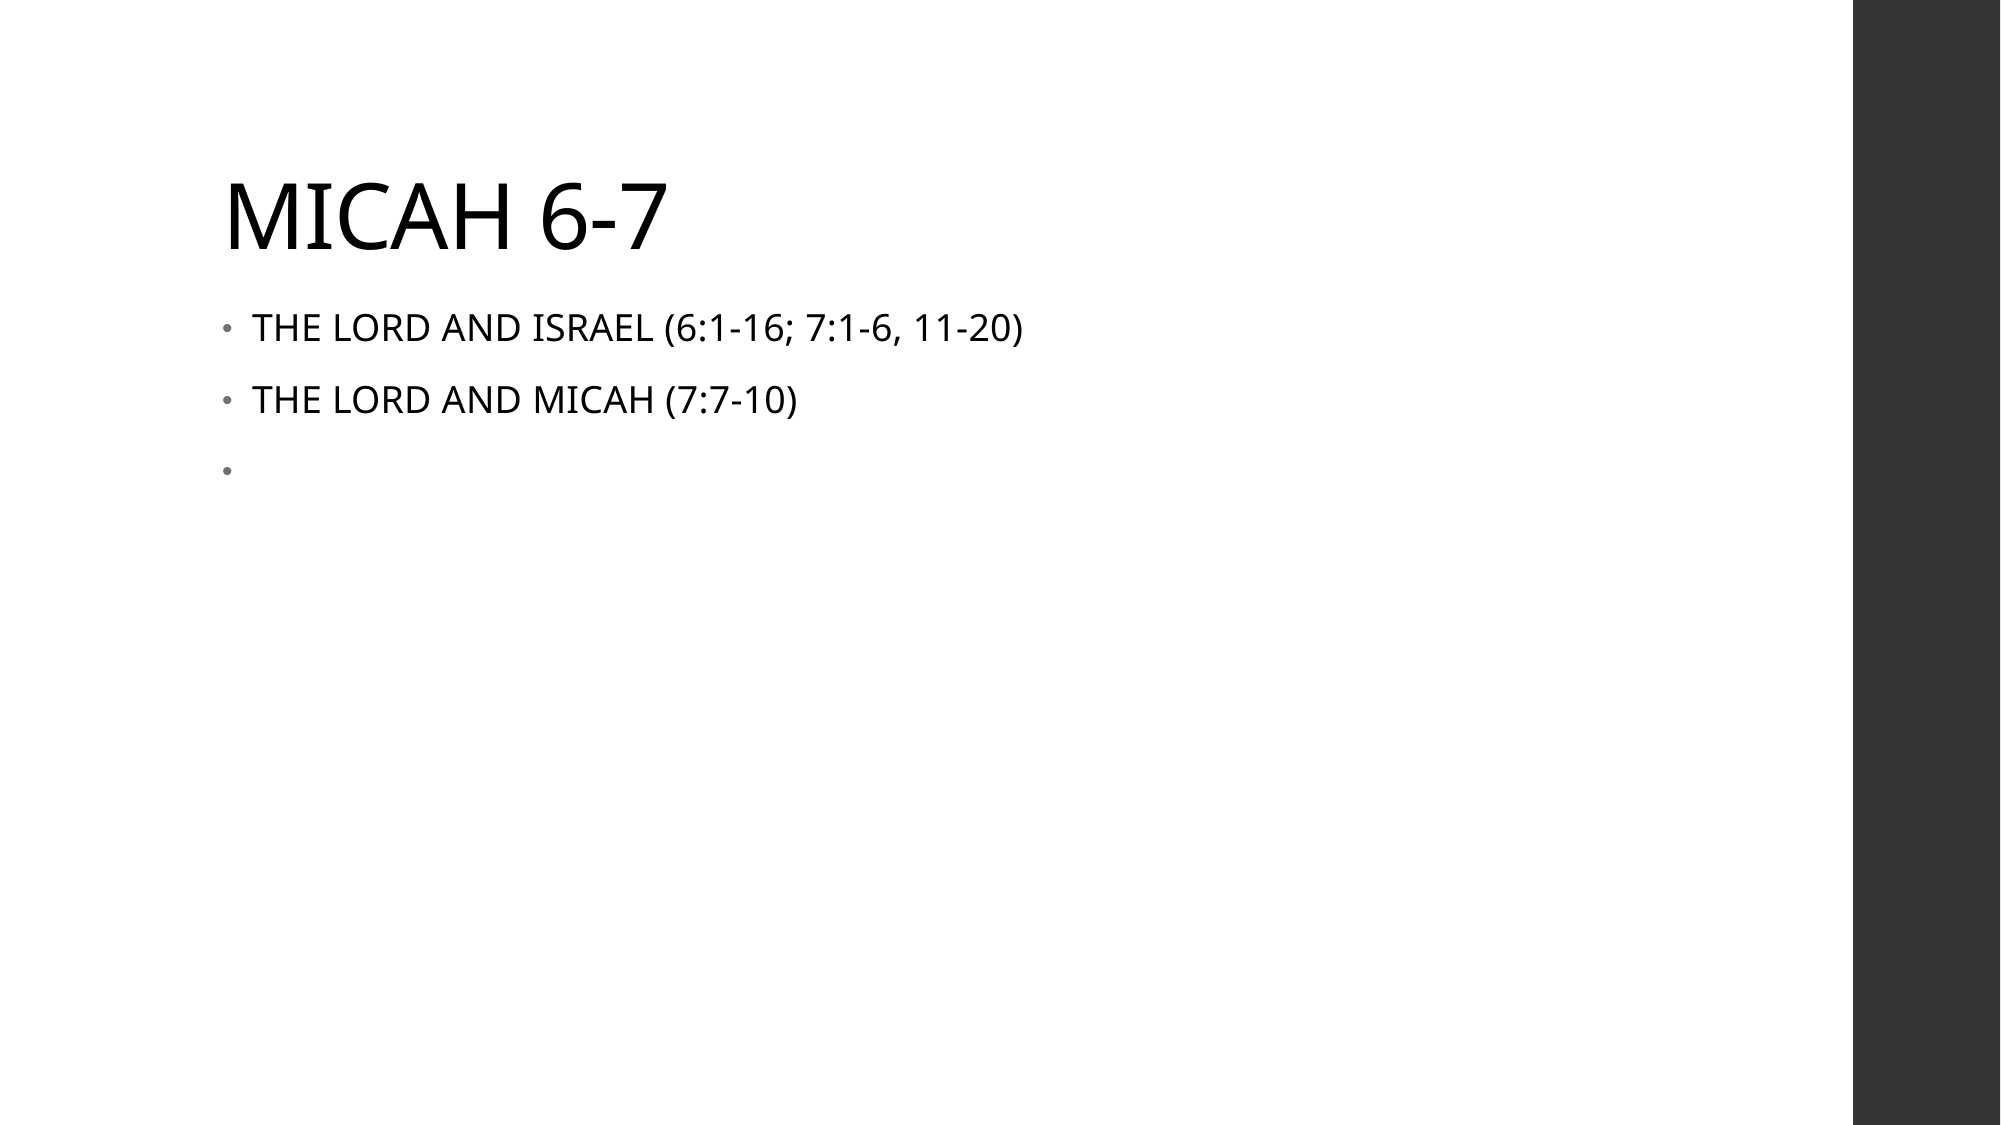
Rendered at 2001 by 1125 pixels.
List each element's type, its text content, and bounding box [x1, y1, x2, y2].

title MICAH 6-7 [206, 60, 1797, 278]
list THE LORD AND ISRAEL (6:1-16; 7:1-6, 11-20) THE LORD AND MICAH (7:7-10) [206, 299, 1617, 1014]
